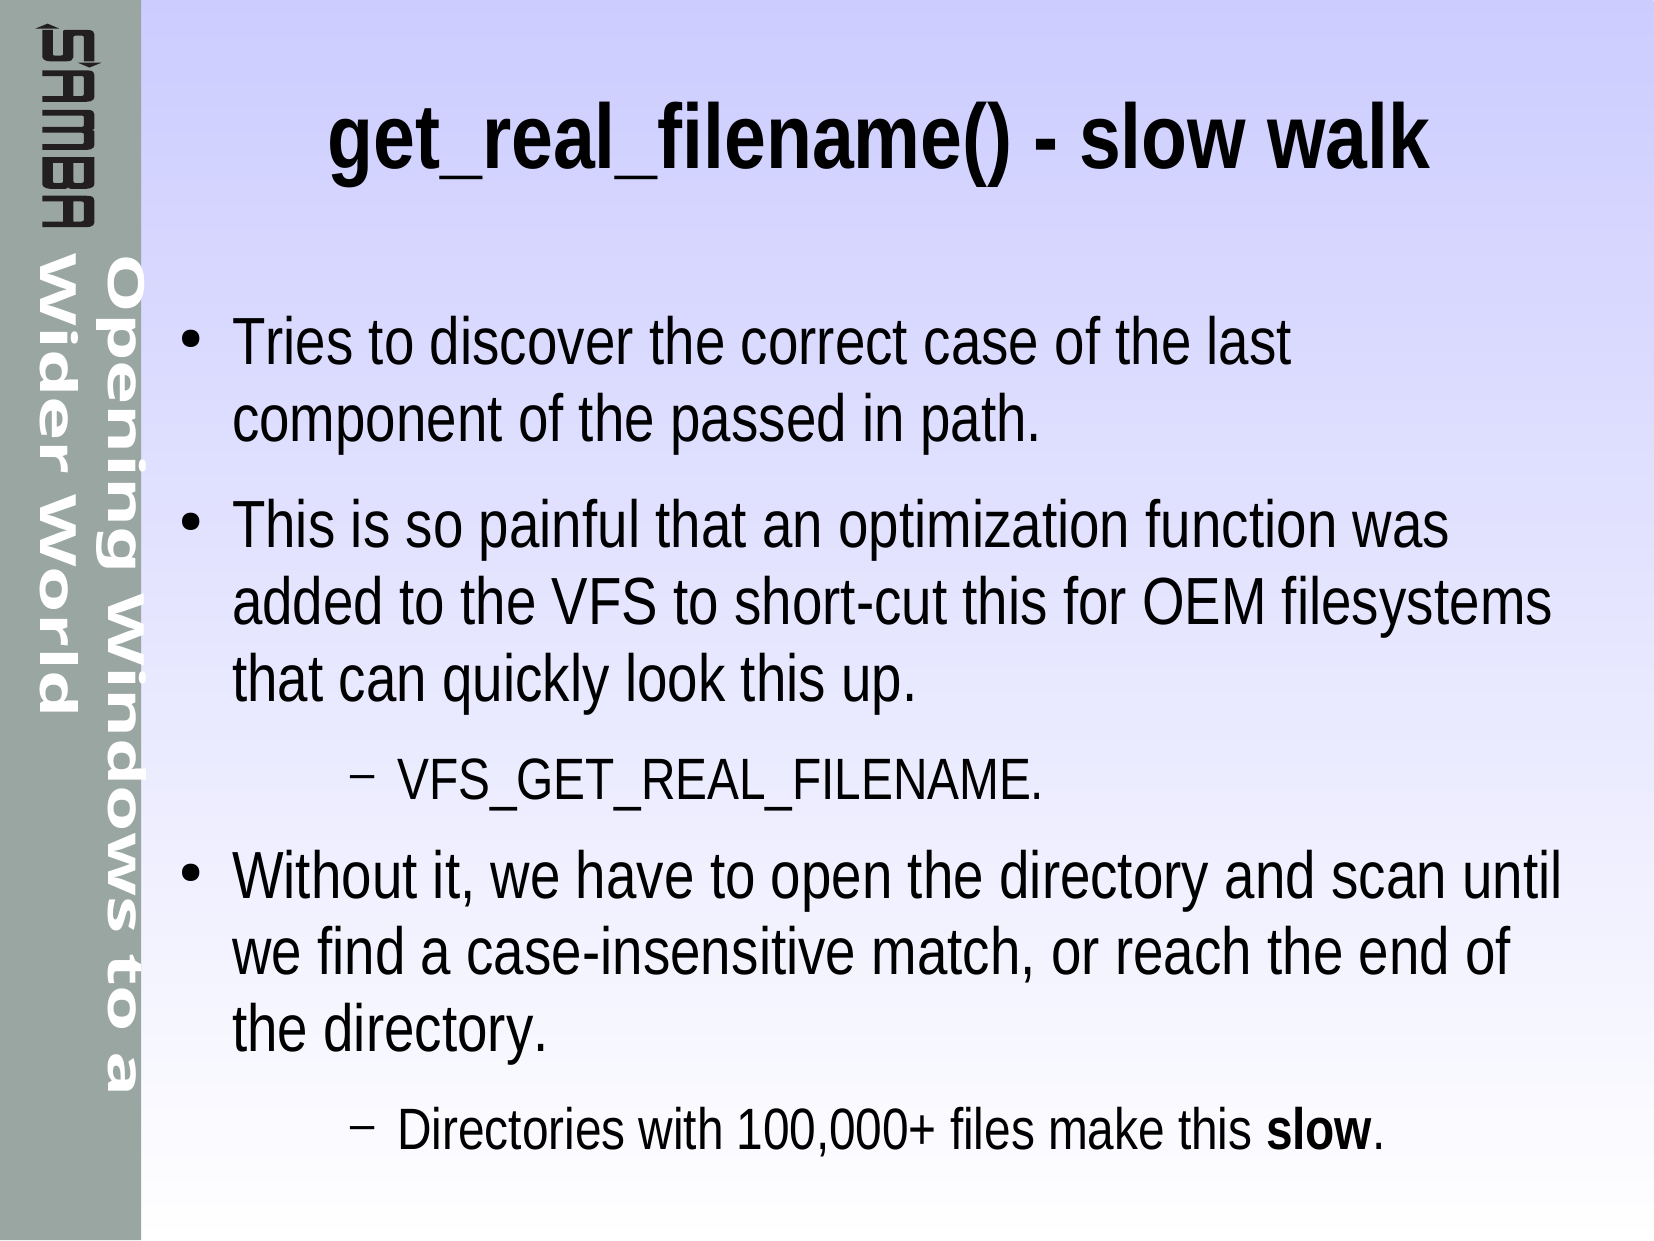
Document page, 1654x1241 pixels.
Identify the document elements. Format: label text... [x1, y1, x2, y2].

list Tries to discover the correct case of the last component of the passed in path. This is so painful that an optimization function was added to the VFS to short-cut this for OEM filesystems that can quickly look this up. VFS_GET_REAL_FILENAME. Without it, we have to open the directory and scan until we find a case-insensitive match, or reach the end of the directory. Directories with 100,000+ files make this slow. [161, 302, 1574, 1211]
title get_real_filename() - slow walk [173, 31, 1586, 239]
